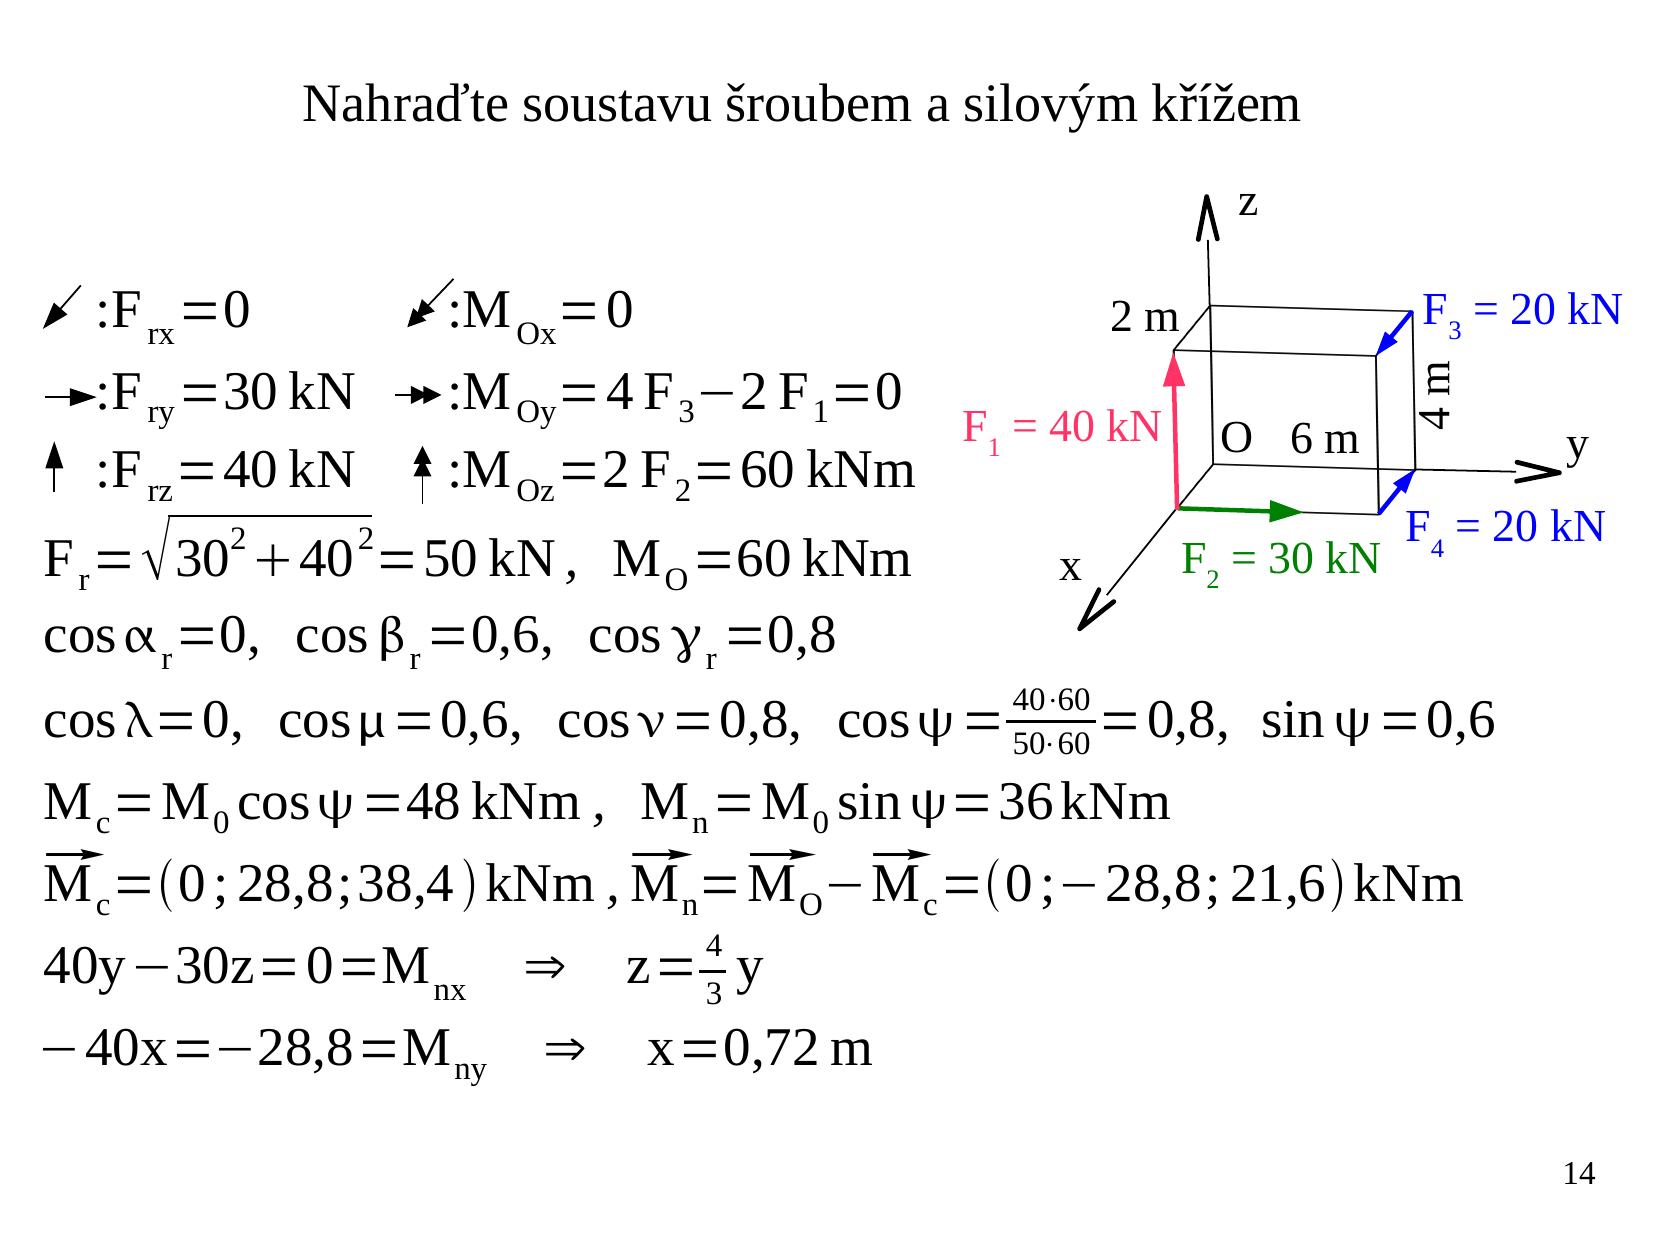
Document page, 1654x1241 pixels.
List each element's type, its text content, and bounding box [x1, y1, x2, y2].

text_box F3 = 20 kN [1508, 283, 1629, 349]
title Nahraďte soustavu šroubem a silovým křížem [59, 7, 1548, 200]
chart [19, 272, 1508, 1090]
text_box z [1223, 167, 1284, 238]
text_box F4 = 20 kN [1508, 501, 1611, 567]
text_box y [1552, 410, 1613, 482]
